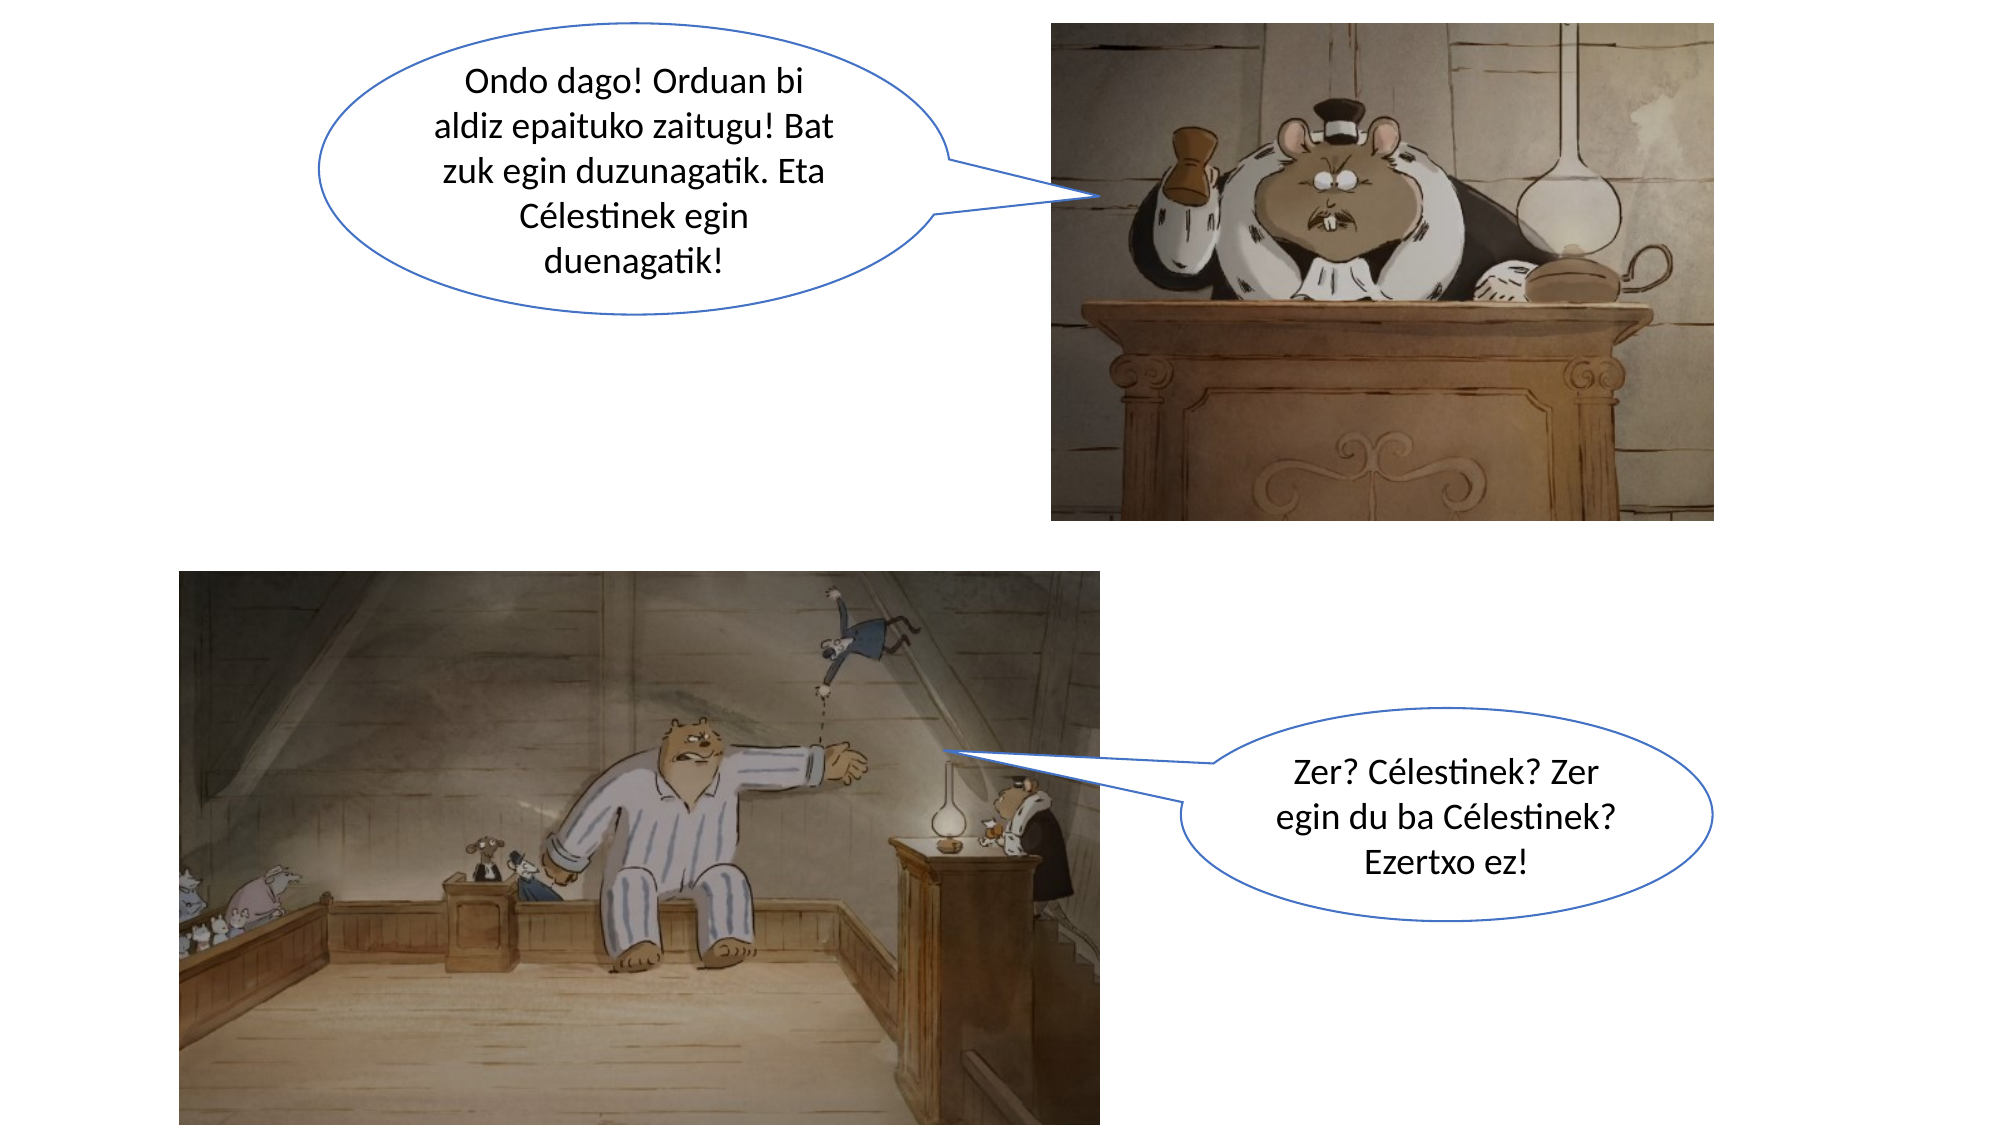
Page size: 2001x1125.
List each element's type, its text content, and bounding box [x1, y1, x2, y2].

text_box Zer? Célestinek? Zer egin du ba Célestinek? Ezertxo ez! [943, 708, 1713, 922]
picture [179, 571, 1100, 1125]
picture [1051, 23, 1714, 521]
text_box Ondo dago! Orduan bi aldiz epaituko zaitugu! Bat zuk egin duzunagatik. Eta Célestinek egin duenagatik! [318, 23, 1100, 315]
